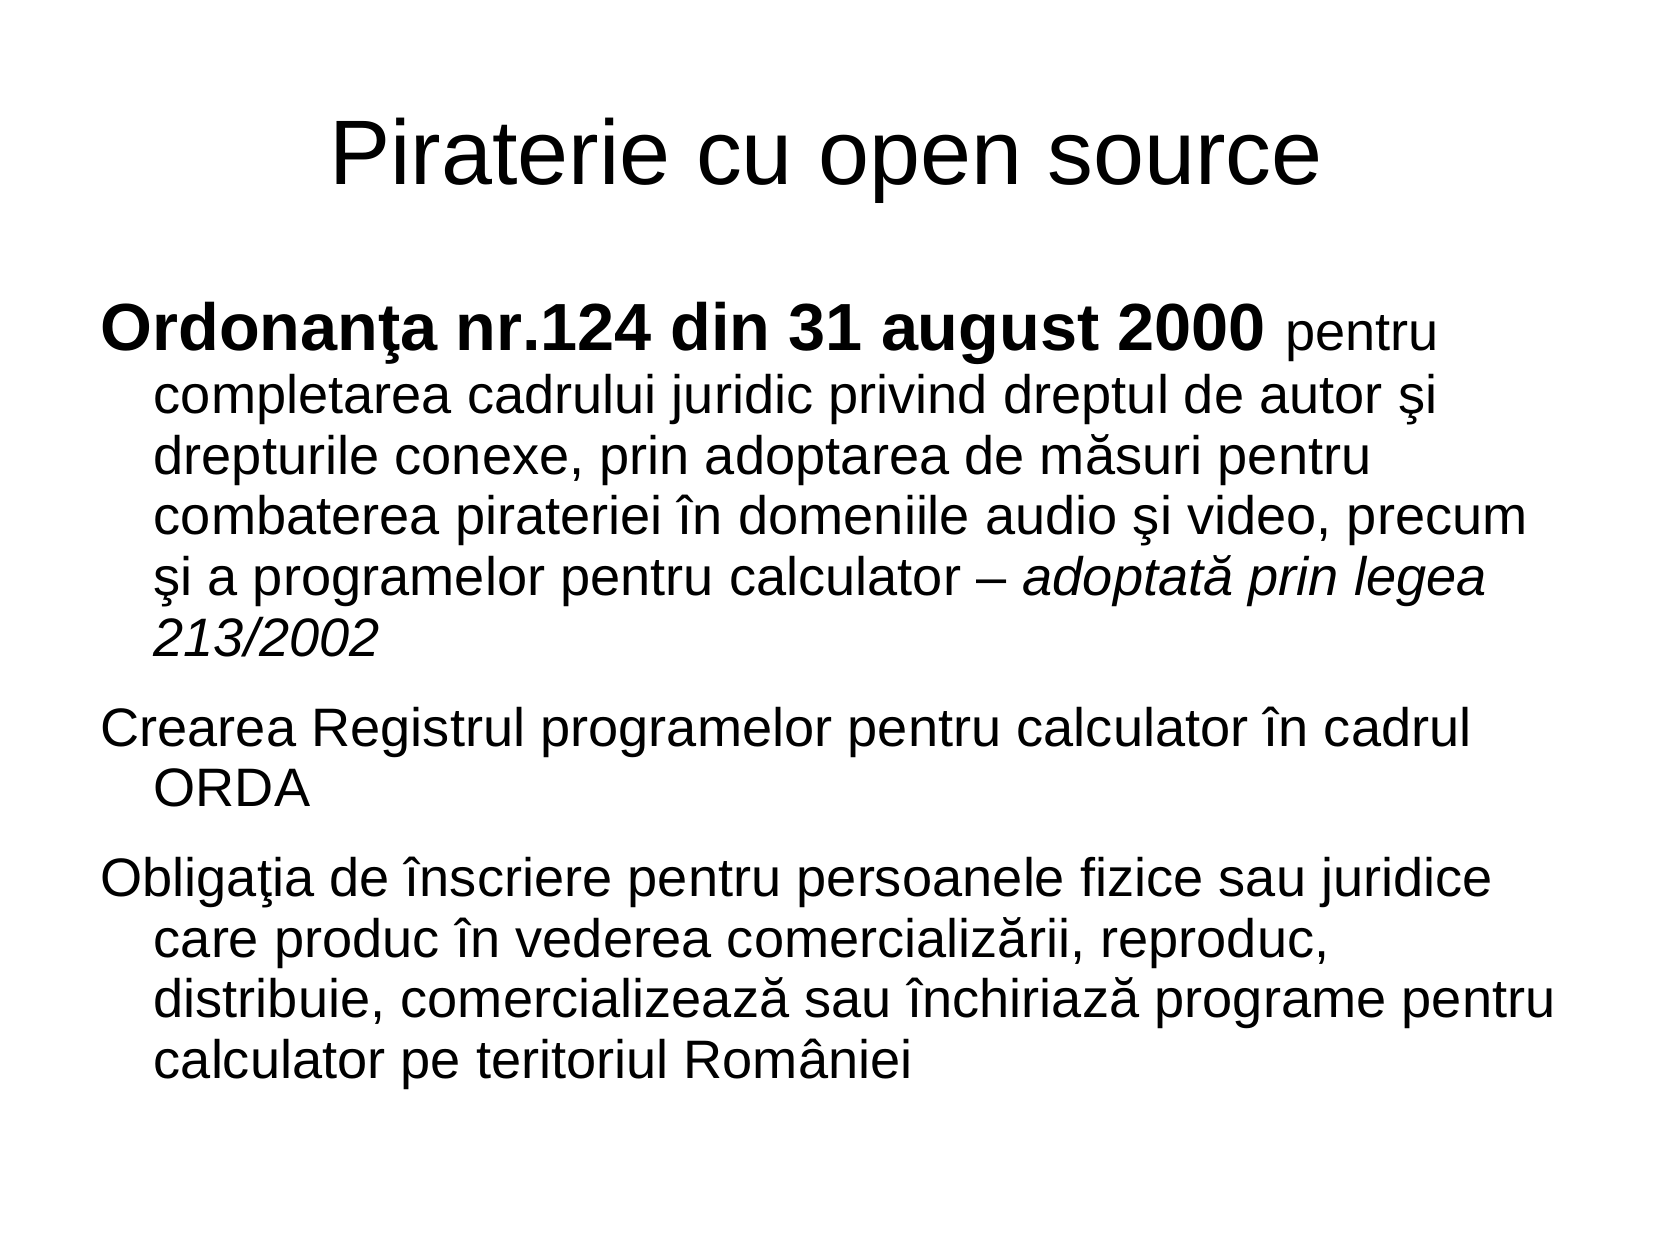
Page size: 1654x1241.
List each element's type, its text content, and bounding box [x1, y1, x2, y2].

list Ordonanţa nr.124 din 31 august 2000 pentru completarea cadrului juridic privind dreptul de autor şi drepturile conexe, prin adoptarea de măsuri pentru combaterea pirateriei în domeniile audio şi video, precum şi a programelor pentru calculator – adoptată prin legea 213/2002 Crearea Registrul programelor pentru calculator în cadrul ORDA Obligaţia de înscriere pentru persoanele fizice sau juridice care produc în vederea comercializării, reproduc, distribuie, comercializează sau închiriază programe pentru calculator pe teritoriul României [82, 290, 1571, 1109]
title Piraterie cu open source [82, 49, 1571, 257]
